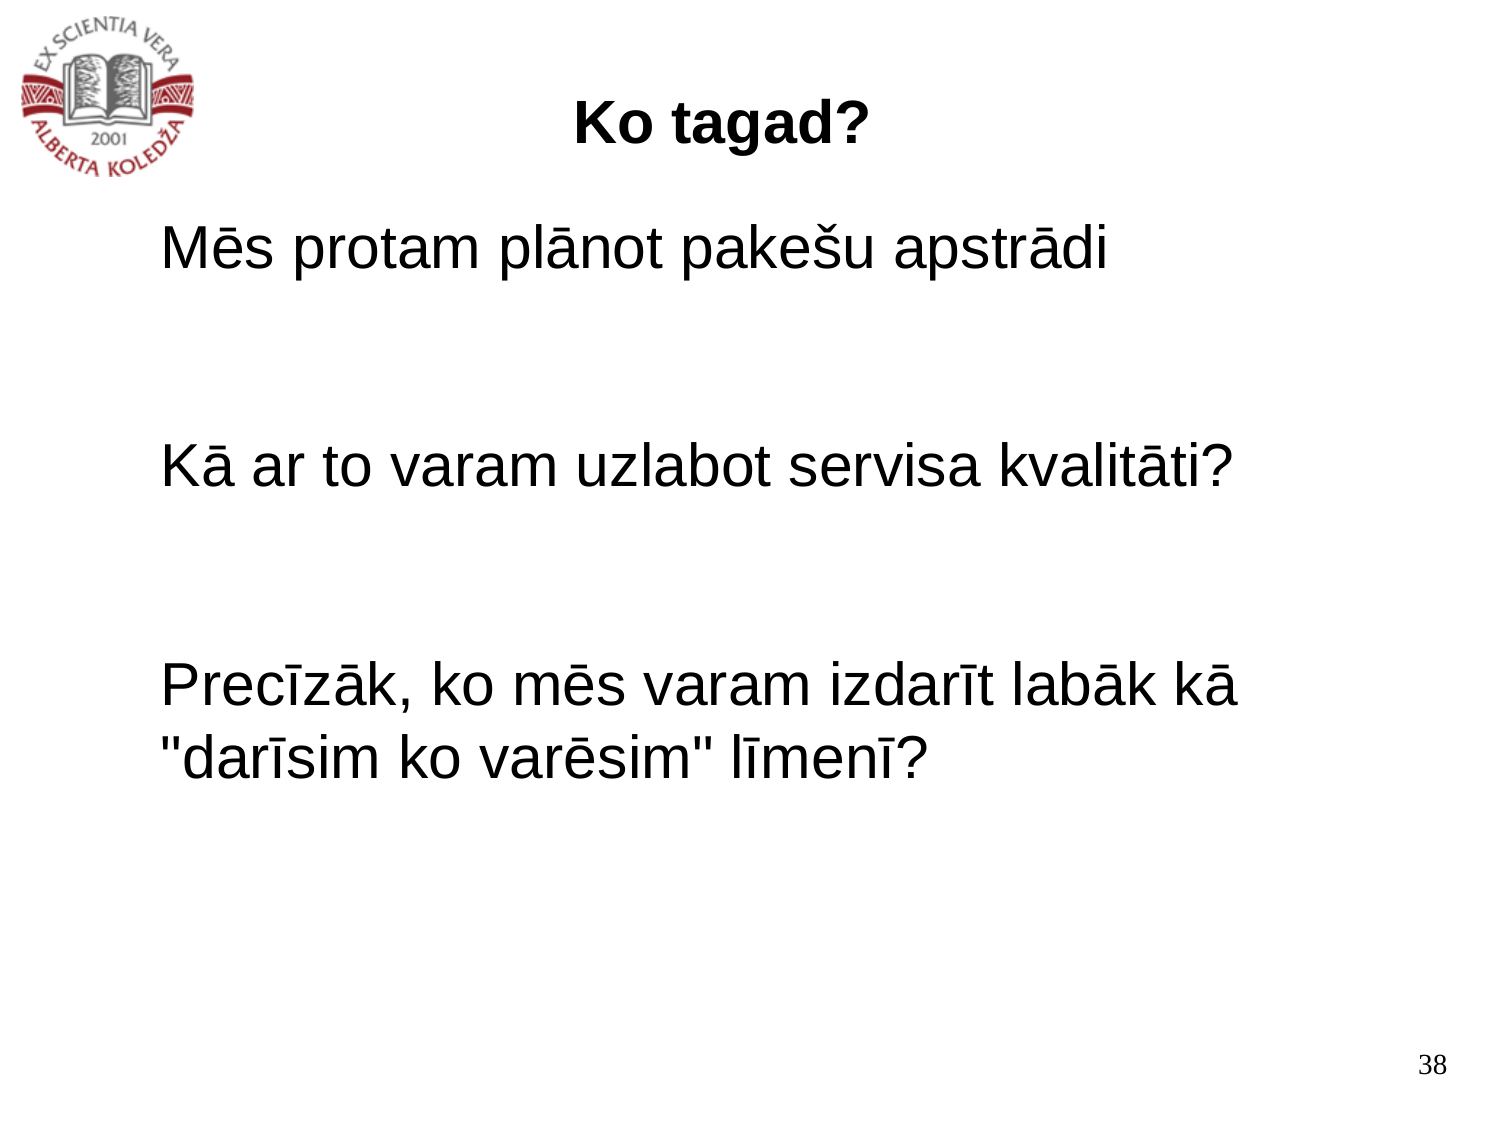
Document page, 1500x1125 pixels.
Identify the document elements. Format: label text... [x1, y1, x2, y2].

title Ko tagad? [50, 62, 1374, 175]
picture [21, 16, 194, 177]
text_box <skaitlis> [1312, 1037, 1463, 1101]
list Mēs protam plānot pakešu apstrādi Kā ar to varam uzlabot servisa kvalitāti? Precīzāk, ko mēs varam izdarīt labāk kā "darīsim ko varēsim" līmenī? [74, 200, 1463, 1101]
